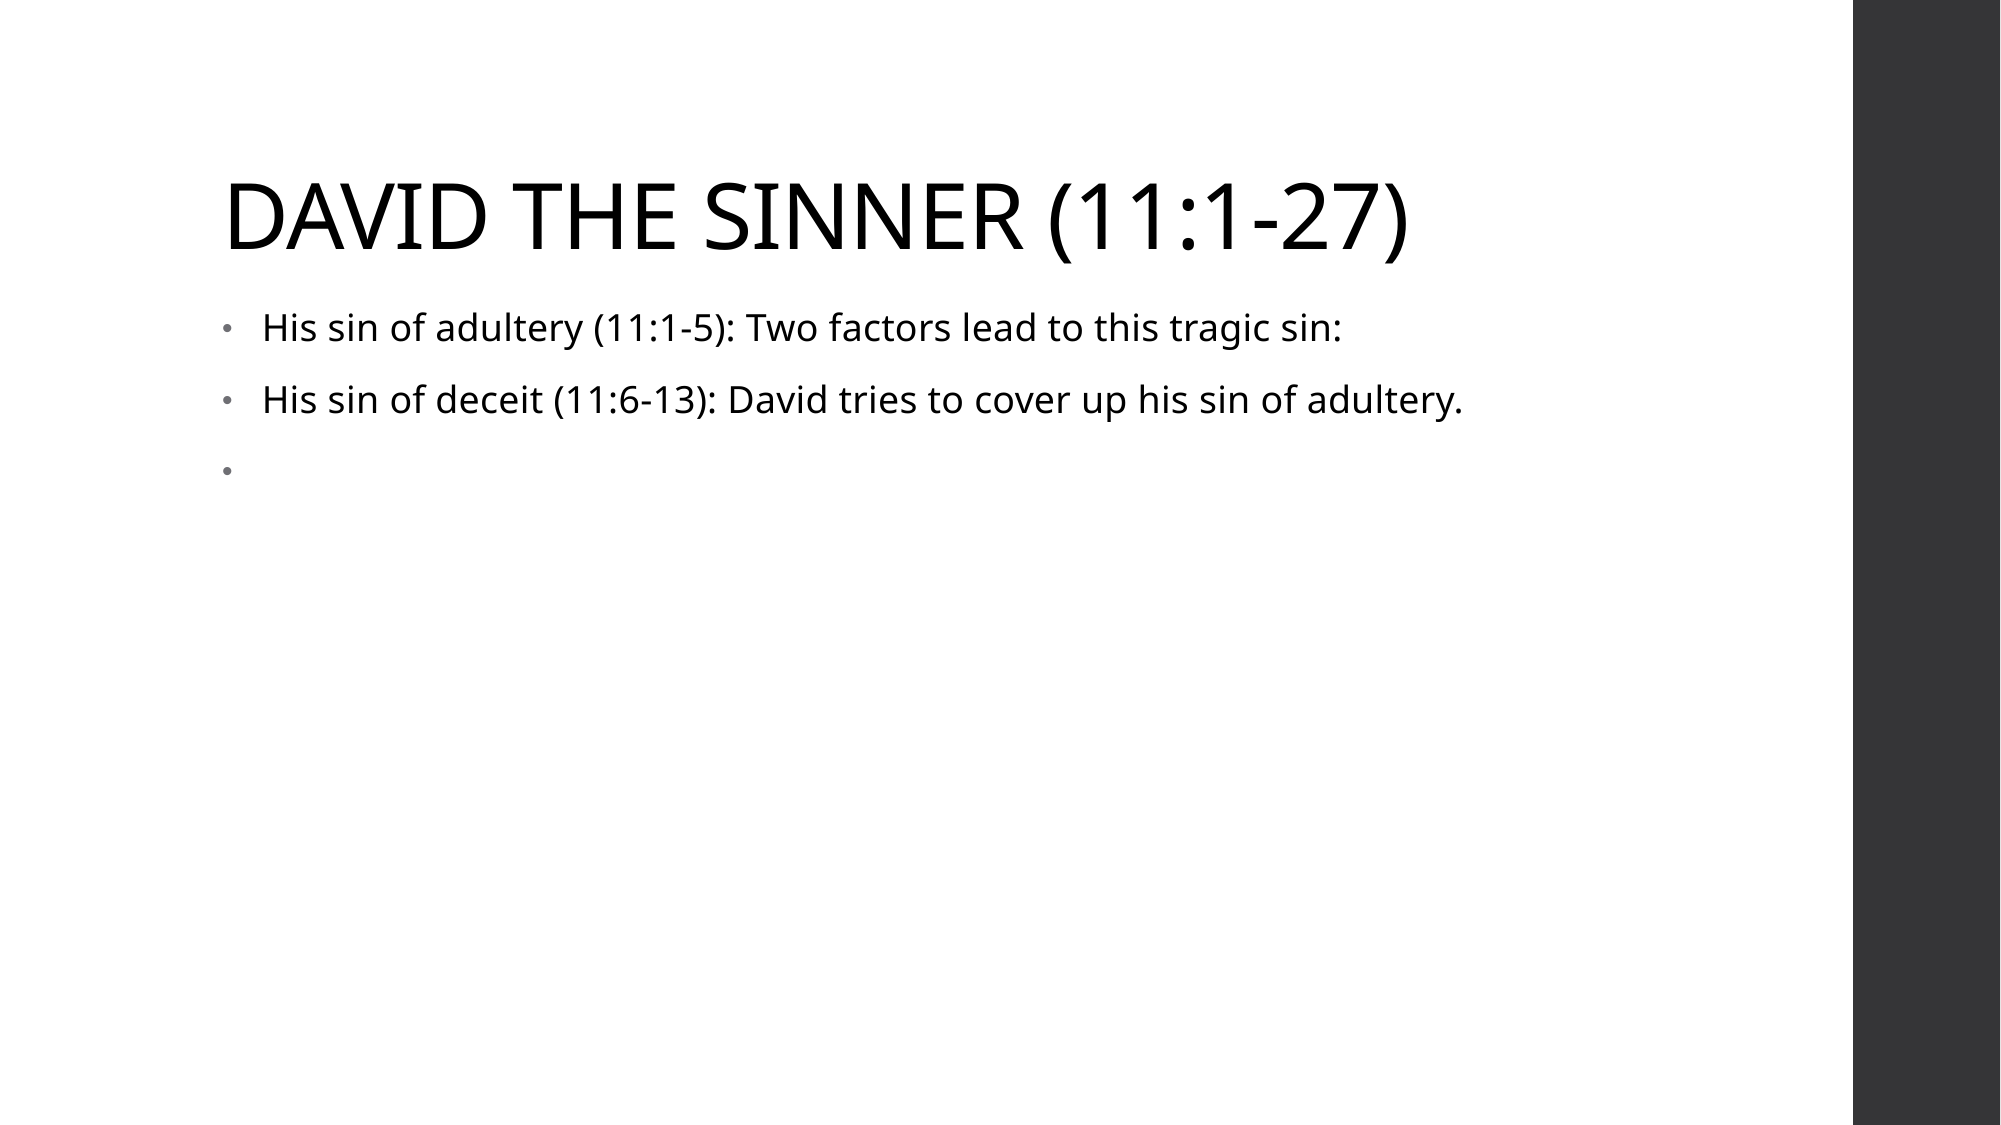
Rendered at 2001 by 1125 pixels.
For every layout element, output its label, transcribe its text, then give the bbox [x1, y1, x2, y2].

title DAVID THE SINNER (11:1-27) [206, 60, 1797, 278]
list His sin of adultery (11:1-5): Two factors lead to this tragic sin: His sin of deceit (11:6-13): David tries to cover up his sin of adultery. [206, 299, 1617, 1014]
